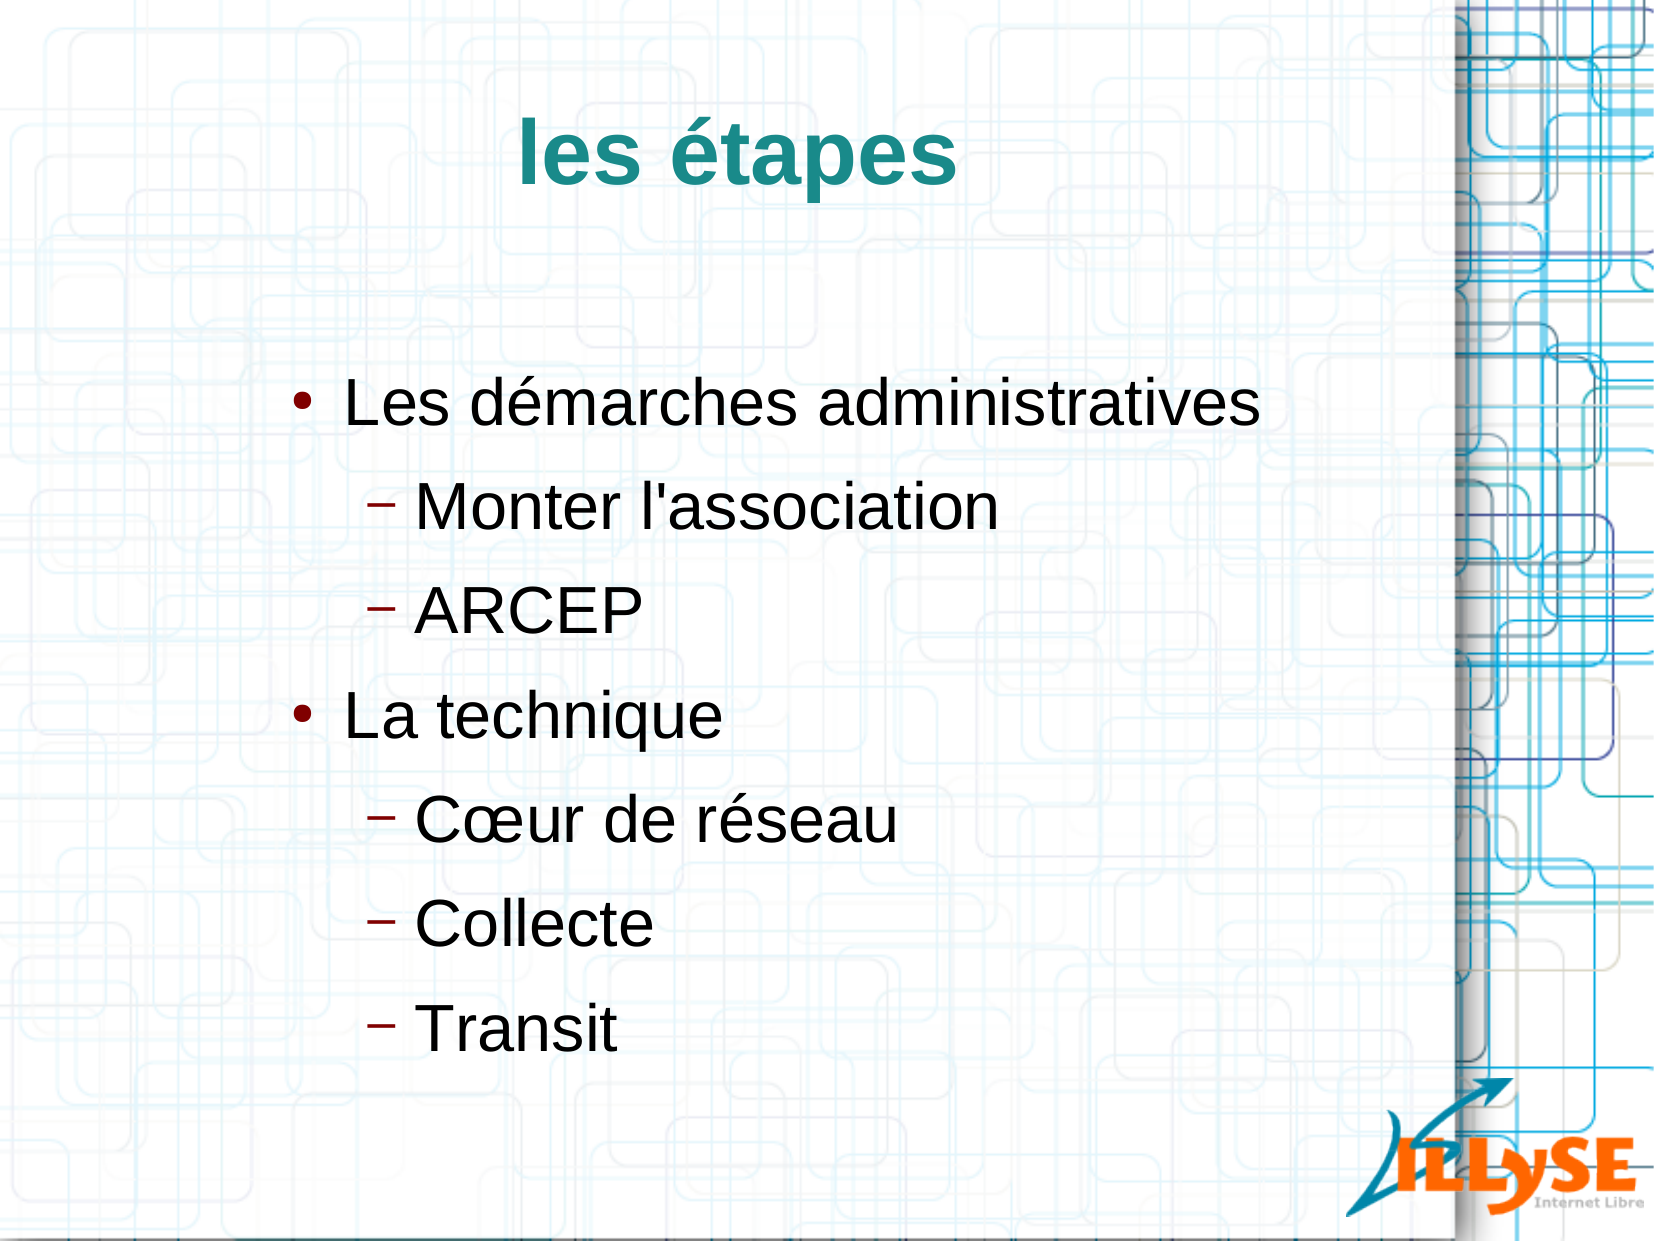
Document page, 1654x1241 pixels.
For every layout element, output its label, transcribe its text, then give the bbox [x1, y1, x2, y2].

list Les démarches administratives Monter l'association ARCEP La technique Cœur de réseau Collecte Transit [178, 364, 1418, 1147]
title les étapes [59, 49, 1418, 257]
picture [0, 0, 1654, 1241]
